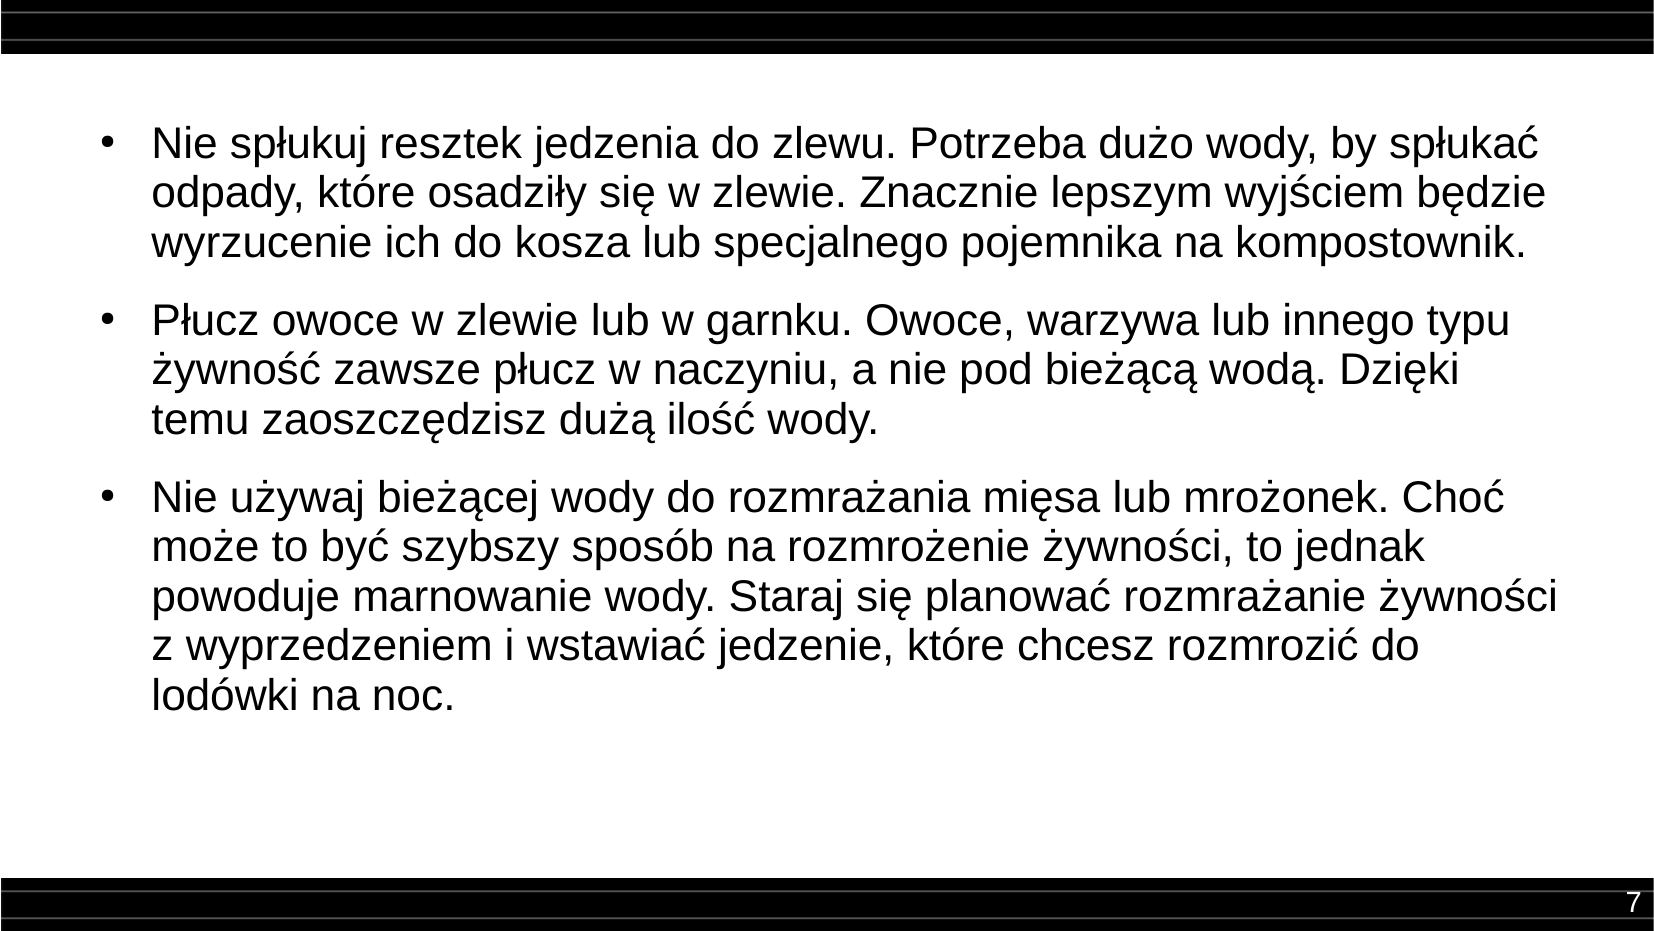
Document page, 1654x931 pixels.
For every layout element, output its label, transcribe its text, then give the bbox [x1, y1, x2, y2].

list Nie spłukuj resztek jedzenia do zlewu. Potrzeba dużo wody, by spłukać odpady, które osadziły się w zlewie. Znacznie lepszym wyjściem będzie wyrzucenie ich do kosza lub specjalnego pojemnika na kompostownik. Płucz owoce w zlewie lub w garnku. Owoce, warzywa lub innego typu żywność zawsze płucz w naczyniu, a nie pod bieżącą wodą. Dzięki temu zaoszczędzisz dużą ilość wody. Nie używaj bieżącej wody do rozmrażania mięsa lub mrożonek. Choć może to być szybszy sposób na rozmrożenie żywności, to jednak powoduje marnowanie wody. Staraj się planować rozmrażanie żywności z wyprzedzeniem i wstawiać jedzenie, które chcesz rozmrozić do lodówki na noc. [82, 118, 1571, 758]
picture [1, 878, 1654, 931]
picture [1, 0, 1654, 54]
